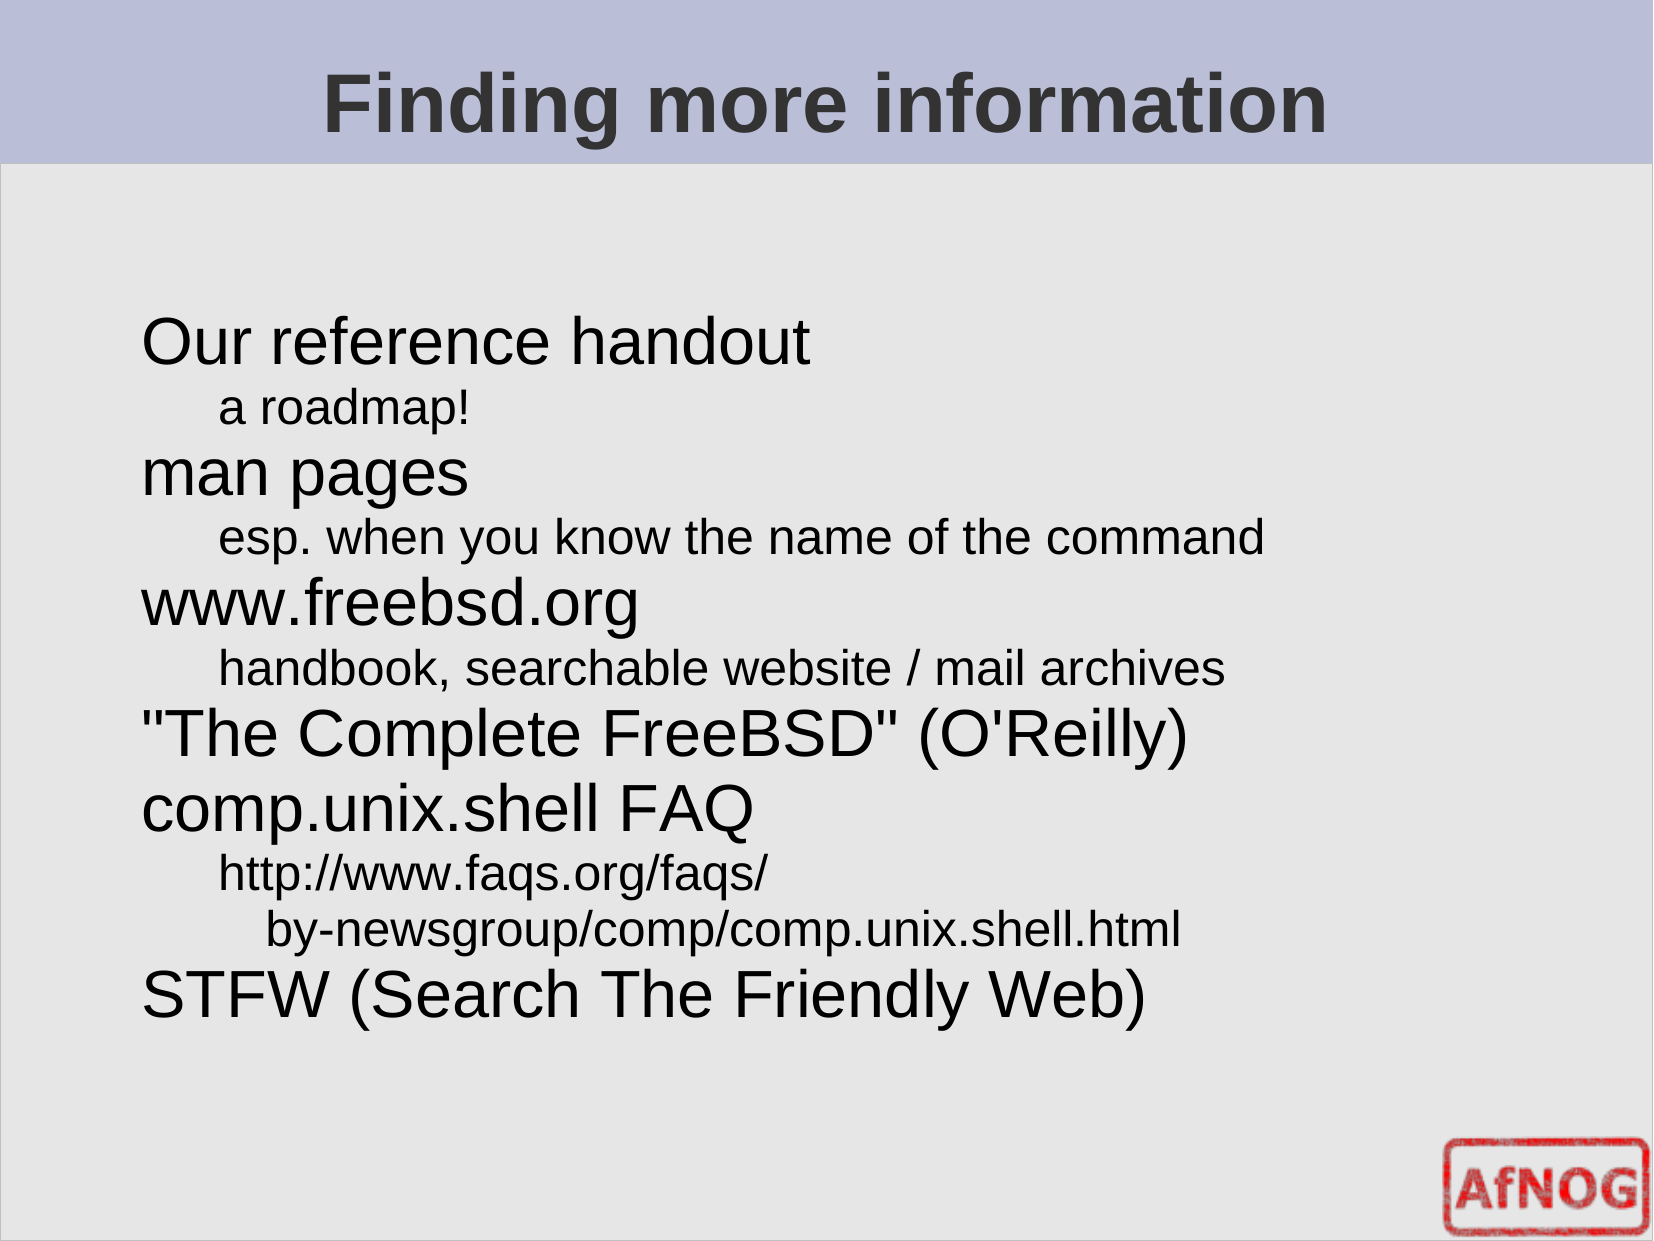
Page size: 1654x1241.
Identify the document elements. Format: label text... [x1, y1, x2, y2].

picture [1441, 1135, 1653, 1241]
list Our reference handout a roadmap! man pages esp. when you know the name of the command www.freebsd.org handbook, searchable website / mail archives "The Complete FreeBSD" (O'Reilly) comp.unix.shell FAQ http://www.faqs.org/faqs/ by-newsgroup/comp/comp.unix.shell.html STFW (Search The Friendly Web) [123, 304, 1563, 1115]
title Finding more information [0, 0, 1653, 208]
